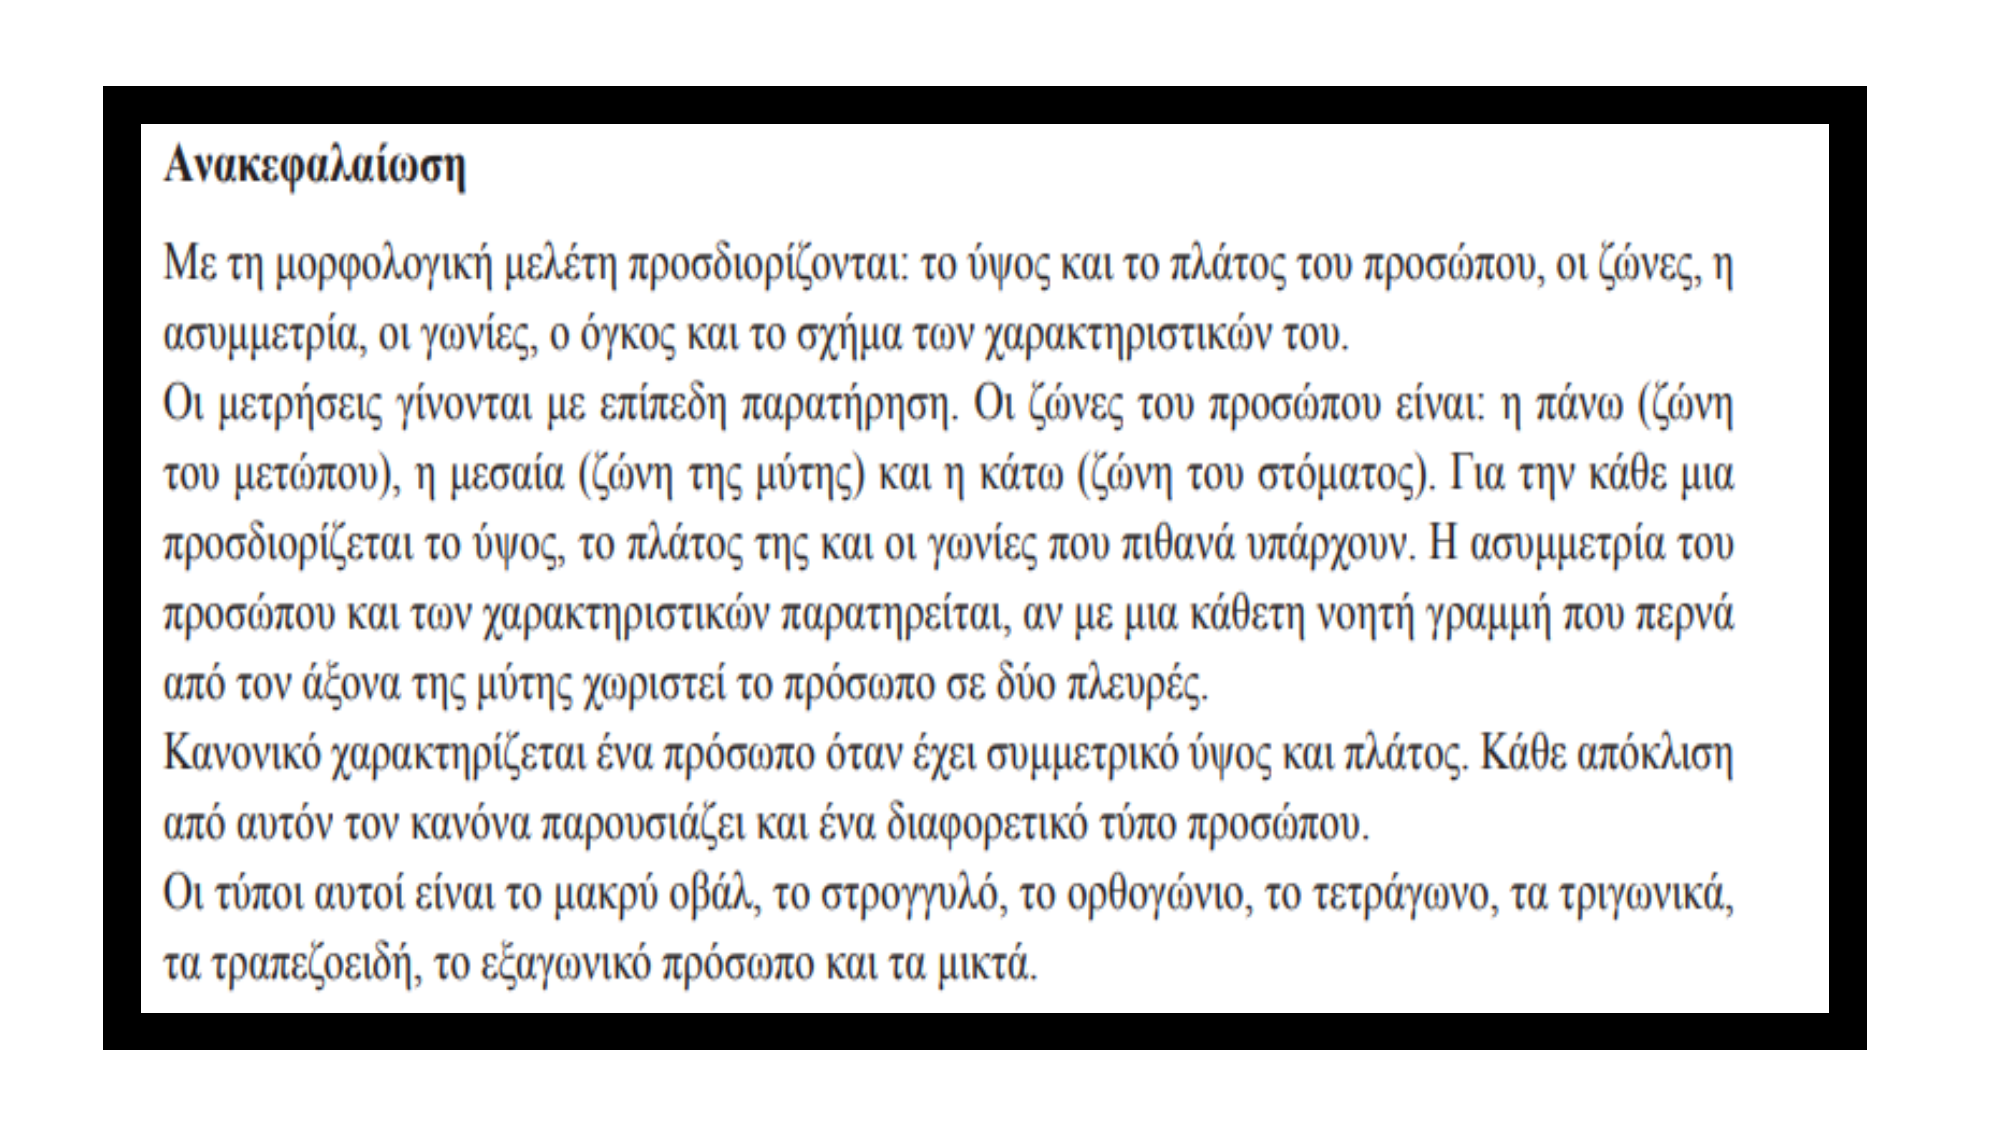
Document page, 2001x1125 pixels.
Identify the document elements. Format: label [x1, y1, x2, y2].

picture [140, 123, 1830, 1013]
